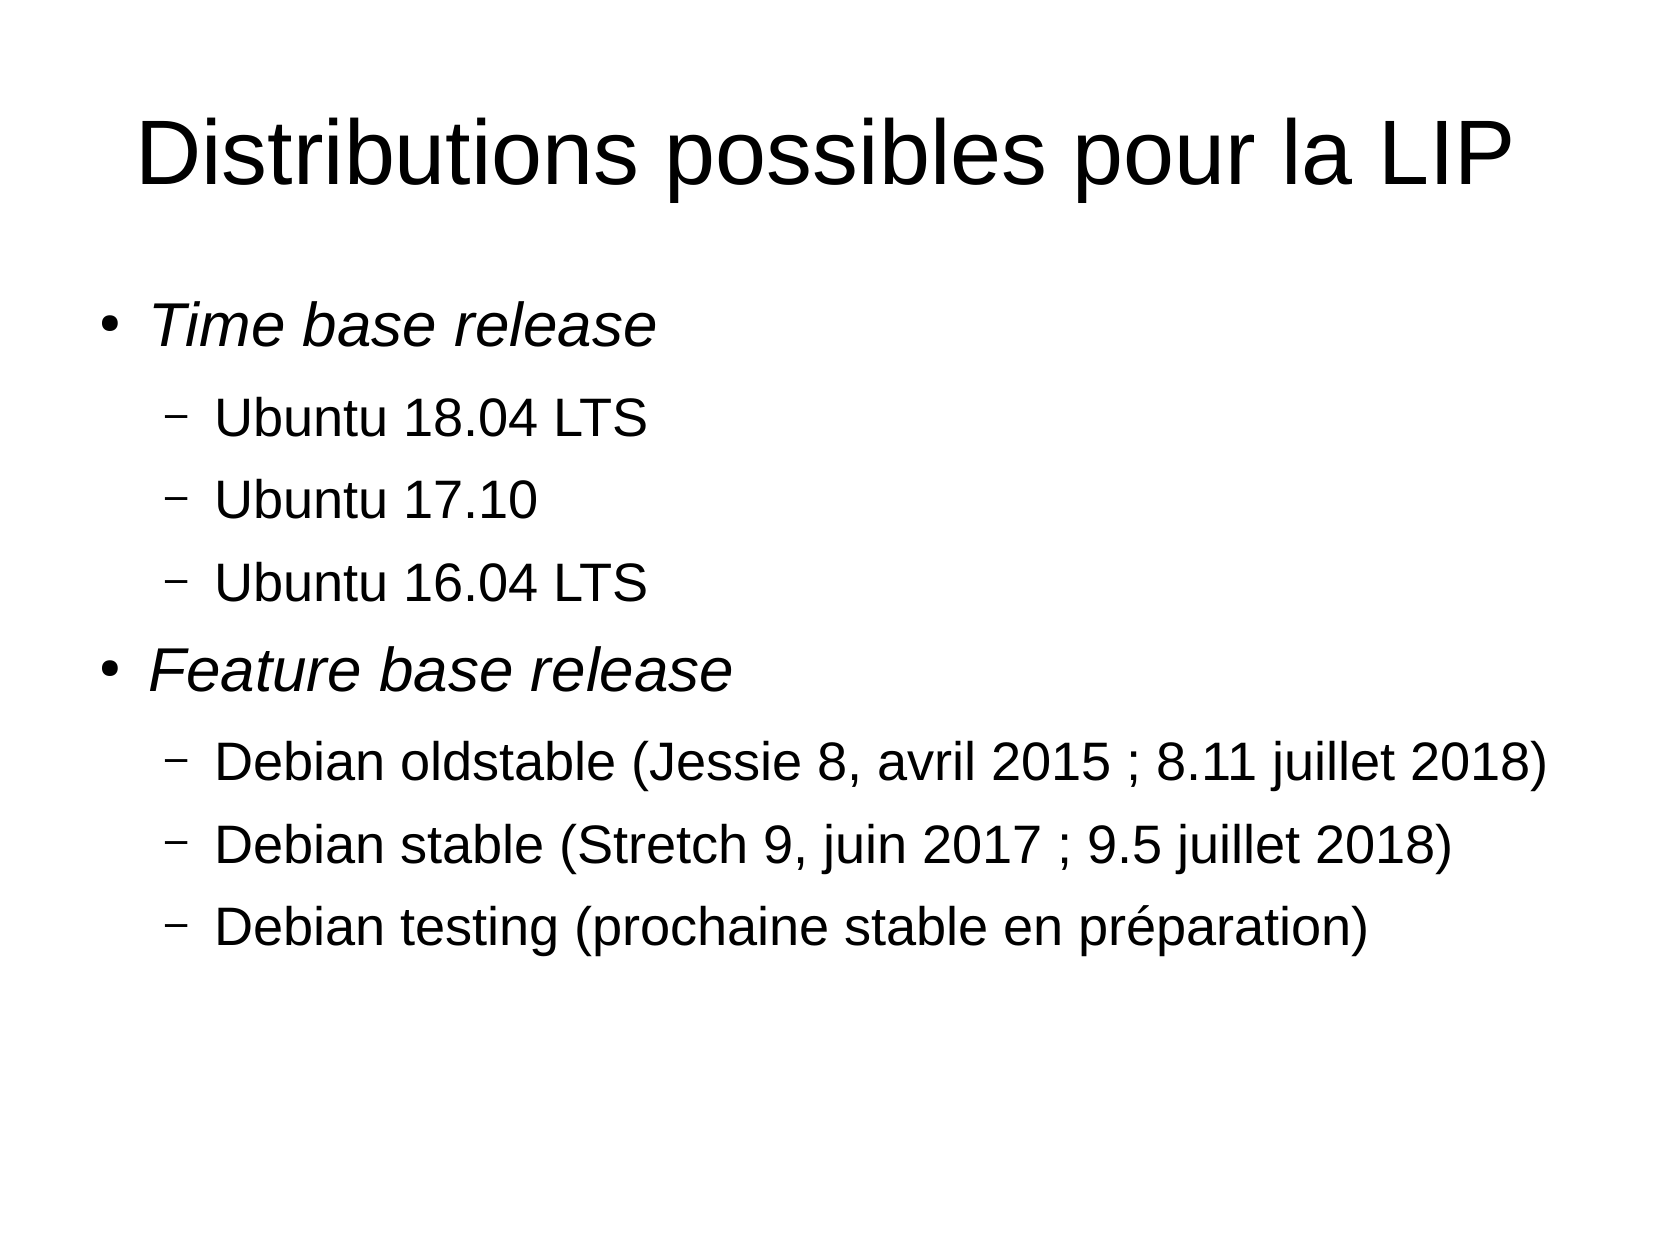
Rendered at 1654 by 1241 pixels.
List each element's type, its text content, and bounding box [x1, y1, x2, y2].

list Time base release Ubuntu 18.04 LTS Ubuntu 17.10 Ubuntu 16.04 LTS Feature base release Debian oldstable (Jessie 8, avril 2015 ; 8.11 juillet 2018) Debian stable (Stretch 9, juin 2017 ; 9.5 juillet 2018) Debian testing (prochaine stable en préparation) [82, 290, 1571, 1010]
title Distributions possibles pour la LIP [82, 49, 1571, 257]
